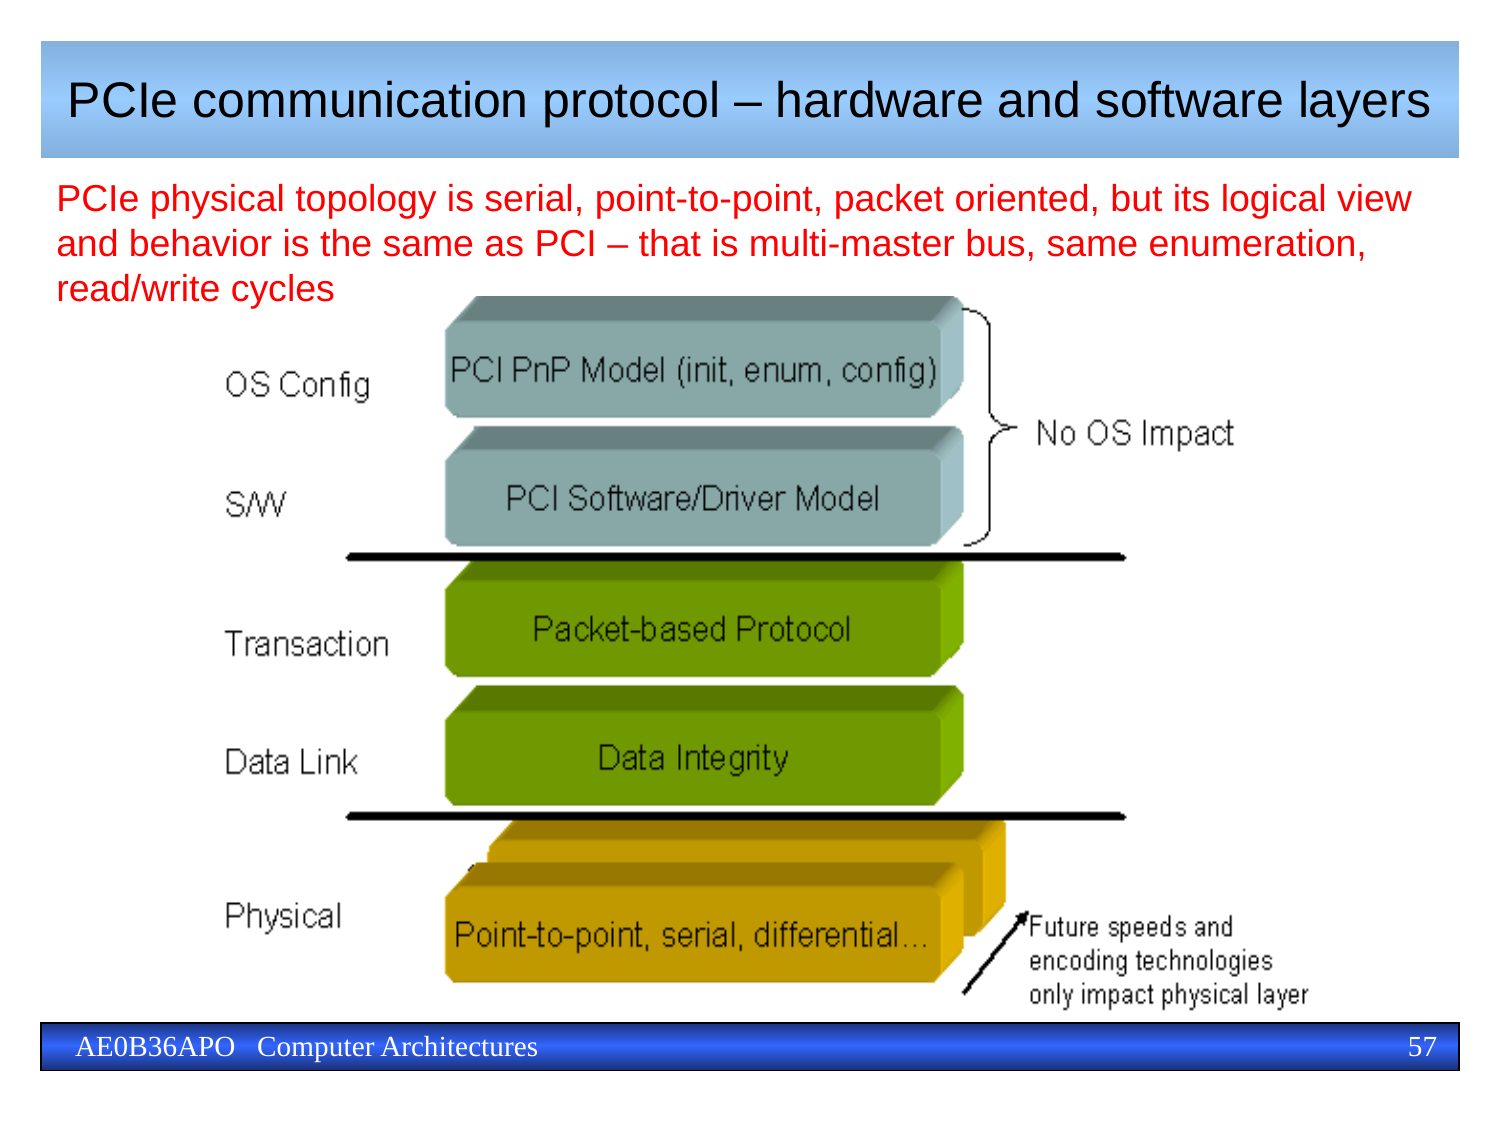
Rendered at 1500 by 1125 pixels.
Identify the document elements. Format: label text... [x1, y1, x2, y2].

title PCIe communication protocol – hardware and software layers [41, 41, 1459, 158]
text_box PCIe physical topology is serial, point-to-point, packet oriented, but its logical view and behavior is the same as PCI – that is multi-master bus, same enumeration, read/write cycles [41, 166, 1459, 317]
picture [212, 317, 1324, 1019]
